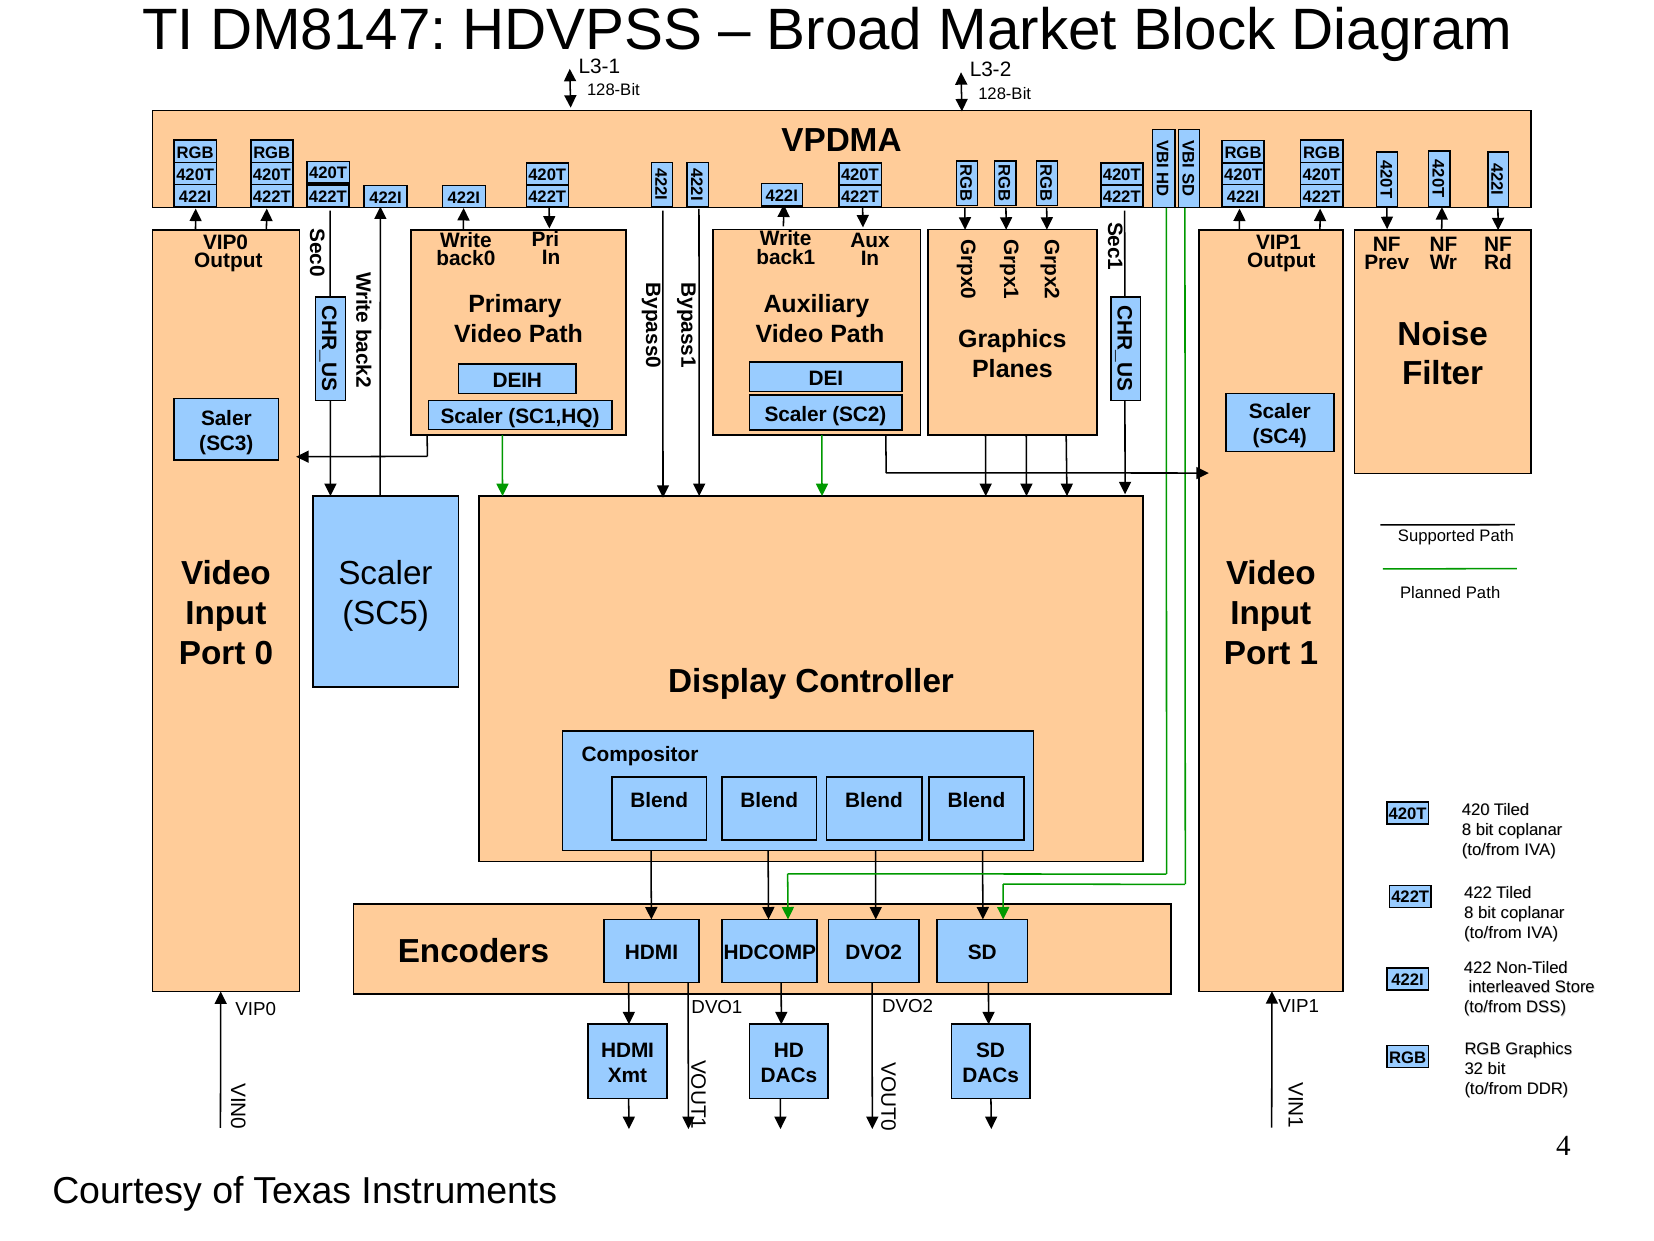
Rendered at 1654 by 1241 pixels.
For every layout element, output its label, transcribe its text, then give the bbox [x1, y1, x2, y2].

text_box RGB [1036, 161, 1058, 206]
text_box Auxiliary Video Path [712, 229, 921, 436]
text_box Display Controller [877, 851, 981, 862]
text_box Bypass1 [677, 277, 697, 374]
text_box Video Input Port 1 [1198, 230, 1343, 992]
text_box Scaler (SC1,HQ) [428, 400, 613, 430]
text_box 420T [1221, 164, 1265, 185]
text_box [770, 904, 787, 919]
text_box [353, 904, 650, 994]
text_box HDMI [603, 919, 700, 983]
text_box NF Prev [1350, 236, 1423, 274]
text_box Scaler (SC5) [312, 496, 459, 687]
text_box RGB Graphics 32 bit (to/from DDR) [1444, 1027, 1593, 1108]
text_box Write back2 [352, 230, 372, 431]
text_box Grpx0 [957, 230, 977, 309]
text_box VPDMA [152, 110, 1531, 208]
text_box 422I [174, 185, 217, 207]
text_box VOUT1 [687, 1028, 713, 1130]
text_box DEI [749, 362, 902, 392]
text_box 420T [1100, 162, 1144, 185]
text_box VIN1 [1284, 1050, 1310, 1129]
text_box 420T [1300, 163, 1343, 185]
text_box 420T [174, 163, 217, 185]
text_box [984, 904, 1002, 919]
text_box DVO2 [828, 919, 919, 983]
text_box HDCOMP [721, 919, 818, 983]
text_box Blend [721, 776, 817, 841]
text_box [653, 904, 780, 994]
text_box Scaler (SC2) [749, 395, 902, 430]
text_box Pri In [500, 231, 597, 269]
text_box Blend [929, 776, 1024, 841]
text_box Blend [611, 776, 707, 841]
text_box 420T [1376, 151, 1398, 207]
text_box 422T [1300, 185, 1343, 207]
text_box RGB [994, 161, 1016, 206]
text_box 422I [364, 185, 408, 208]
text_box Courtesy of Texas Instruments [37, 1162, 751, 1220]
text_box Blend [826, 776, 922, 841]
text_box [782, 904, 875, 994]
text_box Display Controller [769, 851, 874, 862]
text_box NF Rd [1480, 236, 1535, 274]
text_box SD [937, 919, 1028, 983]
text_box HDMI Xmt [588, 1024, 667, 1099]
text_box 128-Bit [967, 82, 1043, 103]
text_box RGB [1300, 140, 1343, 163]
text_box Bypass0 [642, 277, 662, 374]
text_box Aux In [832, 232, 908, 270]
text_box 420T [526, 162, 569, 185]
text_box VOUT0 [877, 1030, 903, 1132]
text_box Compositor [562, 730, 1034, 851]
text_box 422I [686, 162, 709, 207]
text_box RGB [250, 140, 293, 163]
text_box Video Input Port 0 [152, 230, 300, 234]
text_box Encoders [364, 919, 584, 980]
text_box 420T [307, 161, 350, 184]
text_box 422 Tiled 8 bit coplanar (to/from IVA) [1444, 871, 1585, 952]
text_box Supported Path [1389, 524, 1523, 545]
text_box RGB [174, 140, 217, 163]
text_box Scaler (SC4) [1225, 393, 1334, 452]
text_box NF Wr [1423, 236, 1480, 274]
text_box 422I [651, 162, 673, 207]
text_box L3-1 [562, 52, 638, 78]
text_box Primary Video Path [411, 229, 627, 436]
text_box HD DACs [749, 1024, 829, 1099]
text_box Sec1 [1104, 207, 1124, 286]
text_box 422 Non-Tiled interleaved Store (to/from DSS) [1443, 946, 1616, 1027]
text_box DVO1 [667, 994, 743, 1017]
text_box 420 Tiled 8 bit coplanar (to/from IVA) [1441, 788, 1583, 869]
text_box 422T [1100, 185, 1144, 207]
text_box RGB [1386, 1045, 1429, 1068]
text_box 422T [307, 184, 349, 207]
text_box DVO2 [857, 993, 934, 1017]
text_box 128-Bit [576, 79, 652, 100]
text_box CHR_US [315, 296, 346, 401]
text_box 420T [1386, 801, 1429, 825]
text_box Display Controller [479, 495, 1144, 862]
text_box 422T [526, 185, 569, 207]
text_box Saler (SC3) [174, 398, 279, 461]
text_box RGB [956, 161, 978, 206]
text_box VBI HD [1152, 129, 1175, 208]
text_box VIN0 [226, 1051, 253, 1130]
text_box RGB [1221, 140, 1265, 164]
text_box 422I [1221, 185, 1265, 207]
text_box VIP0 [200, 996, 277, 1020]
text_box Video Input Port 0 [152, 272, 300, 992]
text_box 422I [1386, 967, 1429, 990]
text_box VIP1 [1243, 993, 1320, 1039]
text_box [990, 904, 1172, 994]
text_box VIP1 Output [1207, 234, 1355, 272]
title TI DM8147: HDVPSS – Broad Market Block Diagram [63, 0, 1593, 74]
text_box DEIH [458, 364, 577, 394]
text_box 422T [1389, 885, 1431, 908]
text_box Noise Filter [1354, 230, 1531, 236]
text_box 422I [761, 183, 803, 207]
text_box [873, 904, 987, 994]
text_box L3-2 [953, 55, 1029, 82]
text_box VBI SD [1178, 129, 1200, 208]
text_box Sec0 [306, 213, 326, 293]
text_box 422I [442, 185, 486, 208]
text_box 422I [1487, 151, 1509, 207]
text_box Grpx1 [1000, 230, 1020, 309]
text_box 420T [250, 163, 293, 185]
text_box 420T [1428, 151, 1451, 207]
text_box VIP0 Output [149, 234, 306, 272]
text_box 422T [838, 185, 882, 207]
text_box CHR_US [1110, 296, 1141, 401]
text_box Display Controller [652, 851, 767, 862]
text_box Grpx2 [1041, 230, 1060, 309]
text_box Graphics Planes [927, 229, 1098, 436]
text_box Planned Path [1389, 581, 1512, 602]
text_box SD DACs [951, 1024, 1030, 1099]
text_box [630, 983, 687, 994]
text_box Noise Filter [1354, 274, 1531, 474]
text_box 420T [838, 162, 882, 185]
text_box 422T [250, 185, 293, 207]
text_box Write back1 [748, 230, 824, 269]
text_box Write back0 [428, 232, 504, 270]
